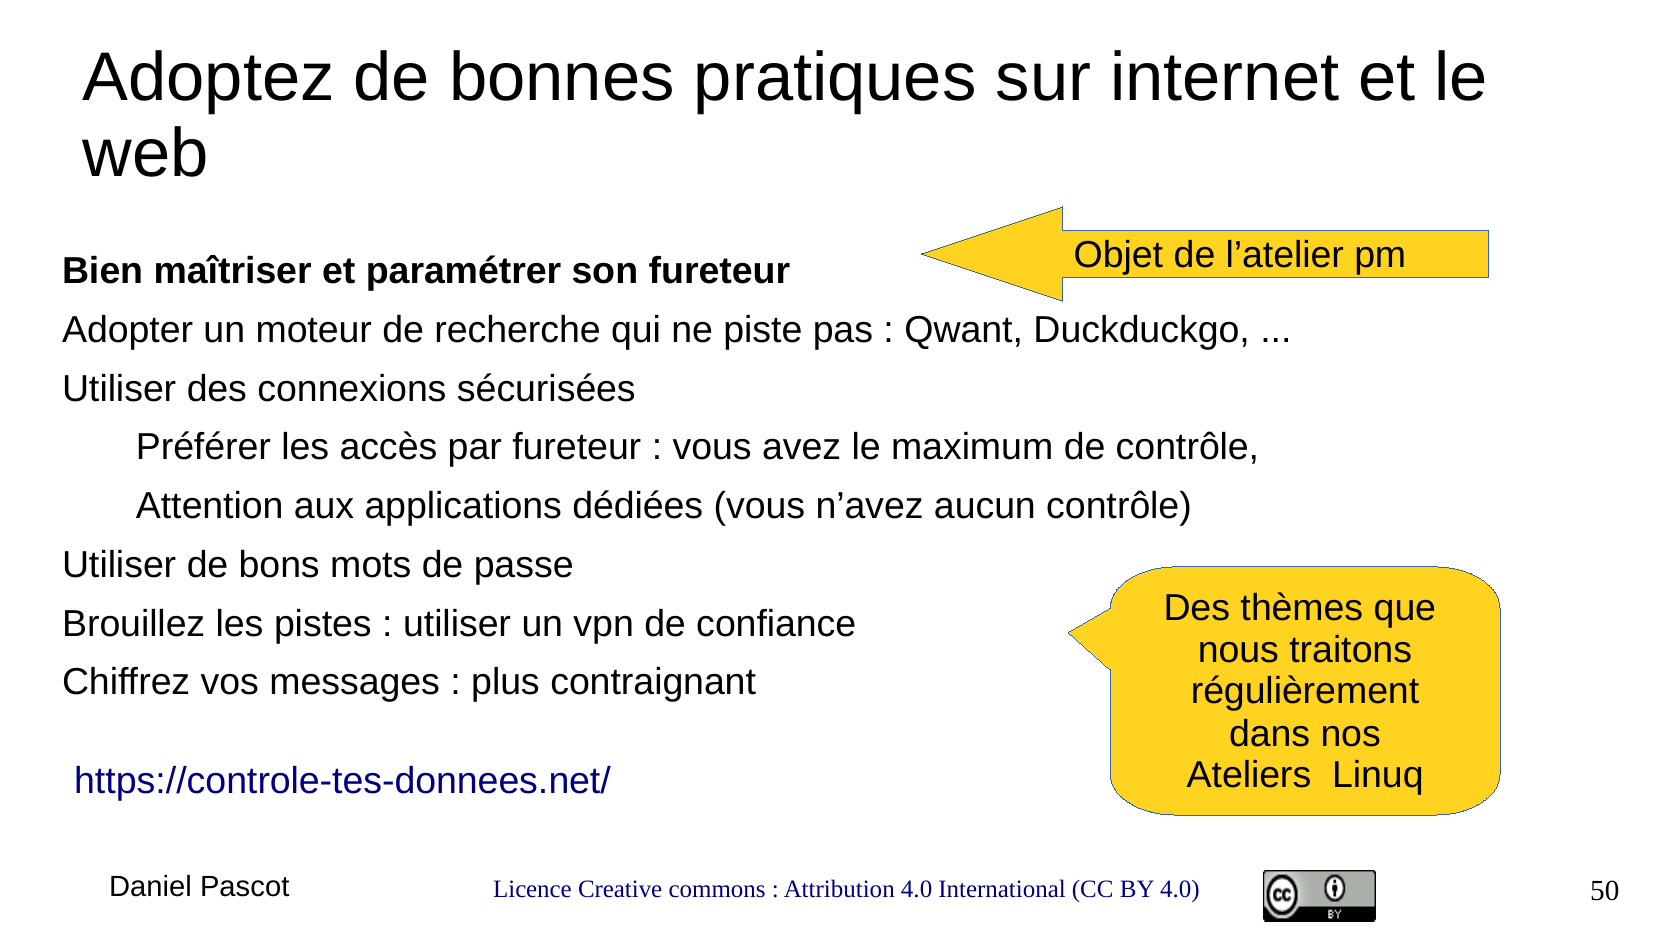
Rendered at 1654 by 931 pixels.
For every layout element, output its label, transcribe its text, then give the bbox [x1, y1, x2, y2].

picture [1263, 870, 1376, 922]
text_box Bien maîtriser et paramétrer son fureteur Adopter un moteur de recherche qui ne piste pas : Qwant, Duckduckgo, ... Utiliser des connexions sécurisées Préférer les accès par fureteur : vous avez le maximum de contrôle, Attention aux applications dédiées (vous n’avez aucun contrôle) Utiliser de bons mots de passe Brouillez les pistes : utiliser un vpn de confiance Chiffrez vos messages : plus contraignant [47, 225, 1571, 753]
text_box https://controle-tes-donnees.net/ [59, 752, 626, 810]
text_box Des thèmes que nous traitons régulièrement dans nos Ateliers Linuq [1068, 566, 1501, 816]
title Adoptez de bonnes pratiques sur internet et le web [82, 37, 1571, 193]
text_box Objet de l’atelier pm [921, 206, 1489, 302]
